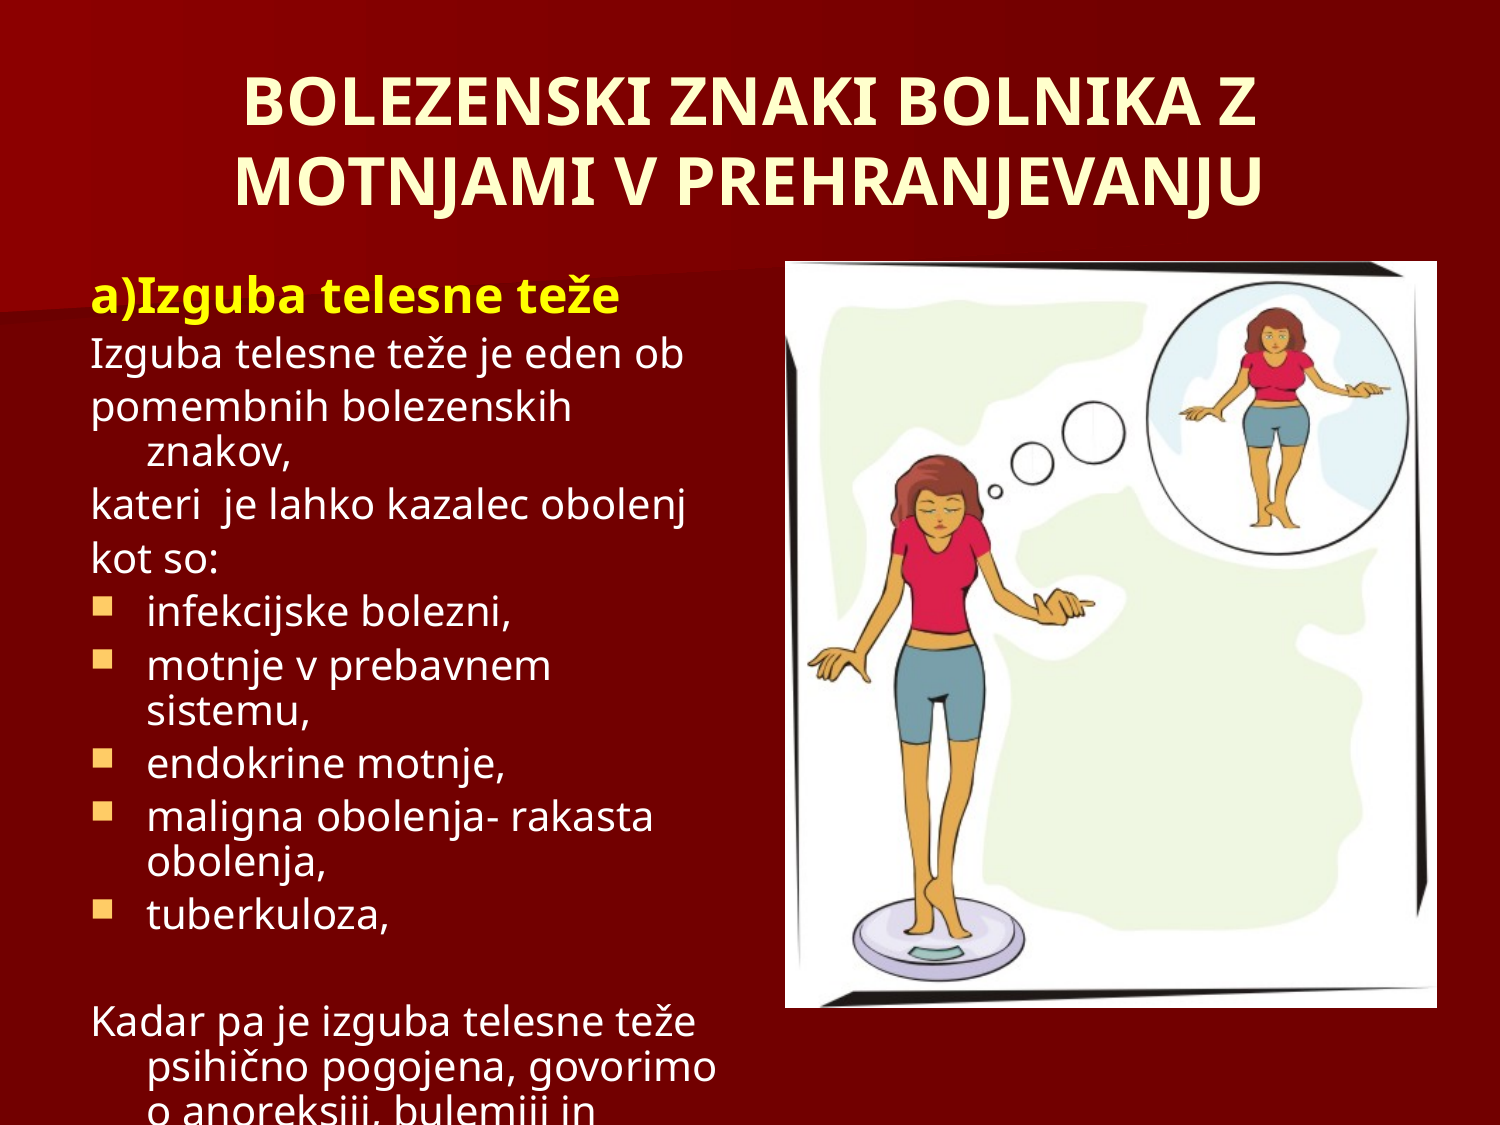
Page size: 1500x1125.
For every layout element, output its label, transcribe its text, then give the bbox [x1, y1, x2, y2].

list a)Izguba telesne teže Izguba telesne teže je eden ob pomembnih bolezenskih znakov, kateri je lahko kazalec obolenj kot so: infekcijske bolezni, motnje v prebavnem sistemu, endokrine motnje, maligna obolenja- rakasta obolenja, tuberkuloza, Kadar pa je izguba telesne teže psihično pogojena, govorimo o anoreksiji, bulemiji in kaheksiji. [75, 262, 738, 1067]
picture [785, 261, 1437, 1008]
title BOLEZENSKI ZNAKI BOLNIKA Z MOTNJAMI V PREHRANJEVANJU [75, 45, 1425, 233]
